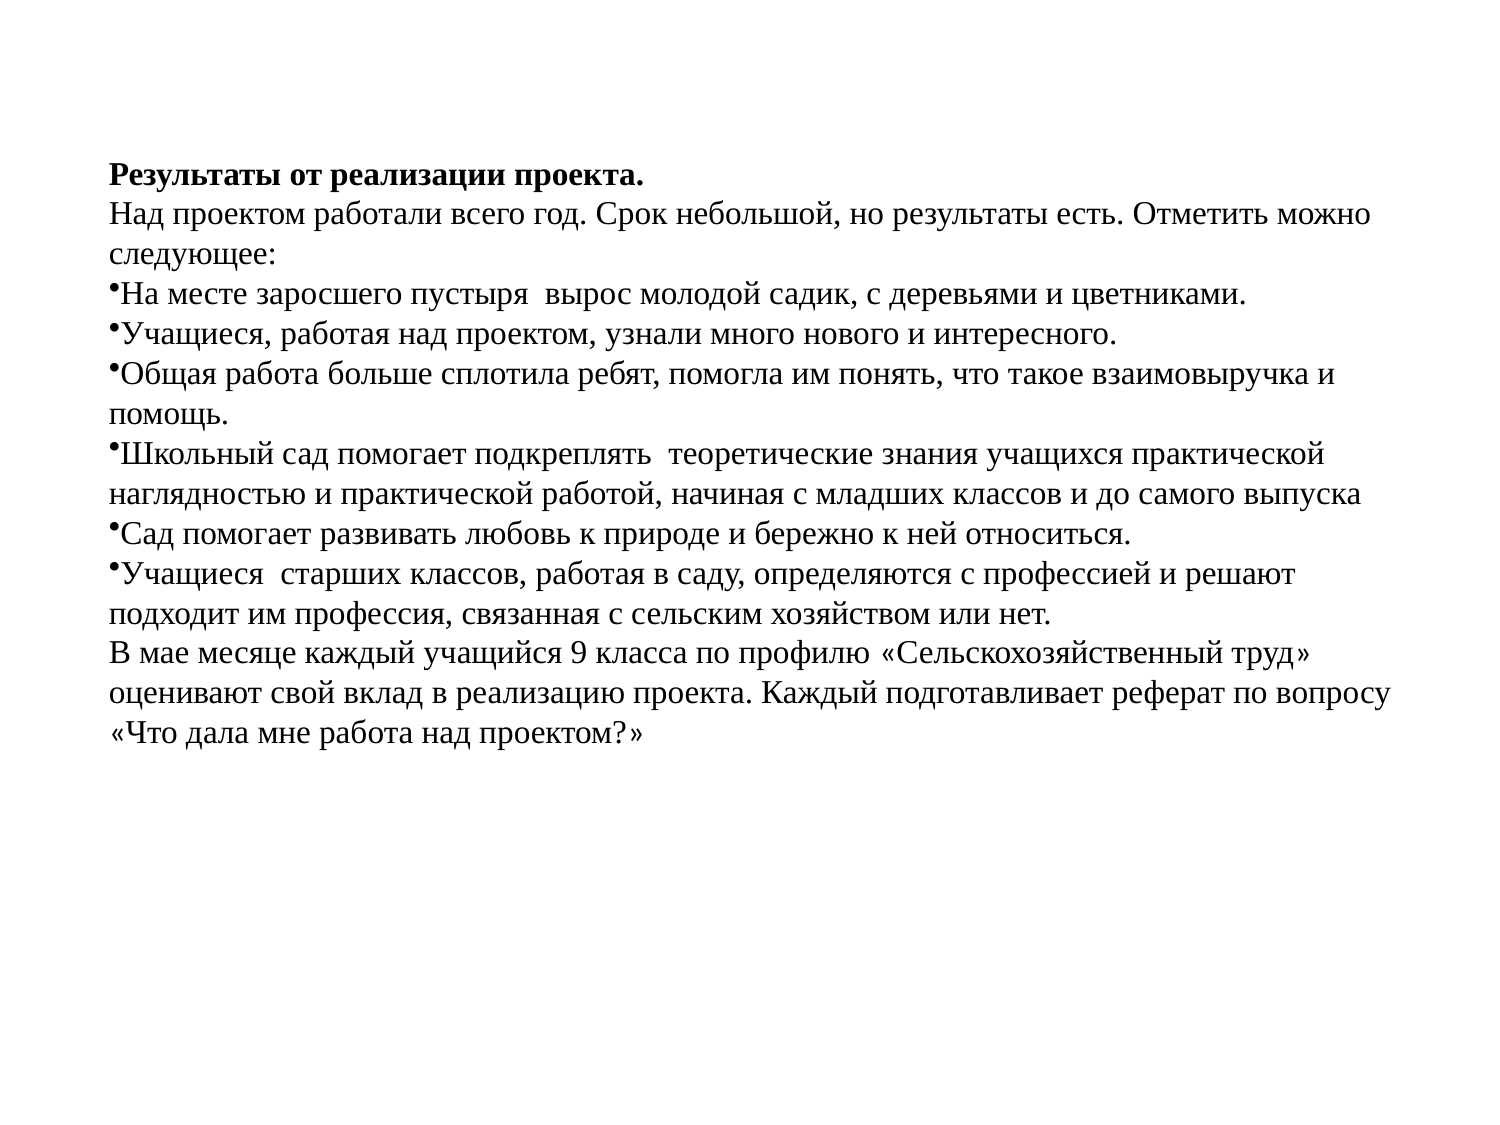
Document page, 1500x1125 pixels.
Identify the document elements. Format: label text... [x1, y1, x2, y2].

text_box Результаты от реализации проекта. Над проектом работали всего год. Срок небольшой, но результаты есть. Отметить можно следующее: На месте заросшего пустыря вырос молодой садик, с деревьями и цветниками. Учащиеся, работая над проектом, узнали много нового и интересного. Общая работа больше сплотила ребят, помогла им понять, что такое взаимовыручка и помощь. Школьный сад помогает подкреплять теоретические знания учащихся практической наглядностью и практической работой, начиная с младших классов и до самого выпуска Сад помогает развивать любовь к природе и бережно к ней относиться. Учащиеся старших классов, работая в саду, определяются с профессией и решают подходит им профессия, связанная с сельским хозяйством или нет. В мае месяце каждый учащийся 9 класса по профилю «Сельскохозяйственный труд» оценивают свой вклад в реализацию проекта. Каждый подготавливает реферат по вопросу «Что дала мне работа над проектом?» [93, 144, 1442, 758]
